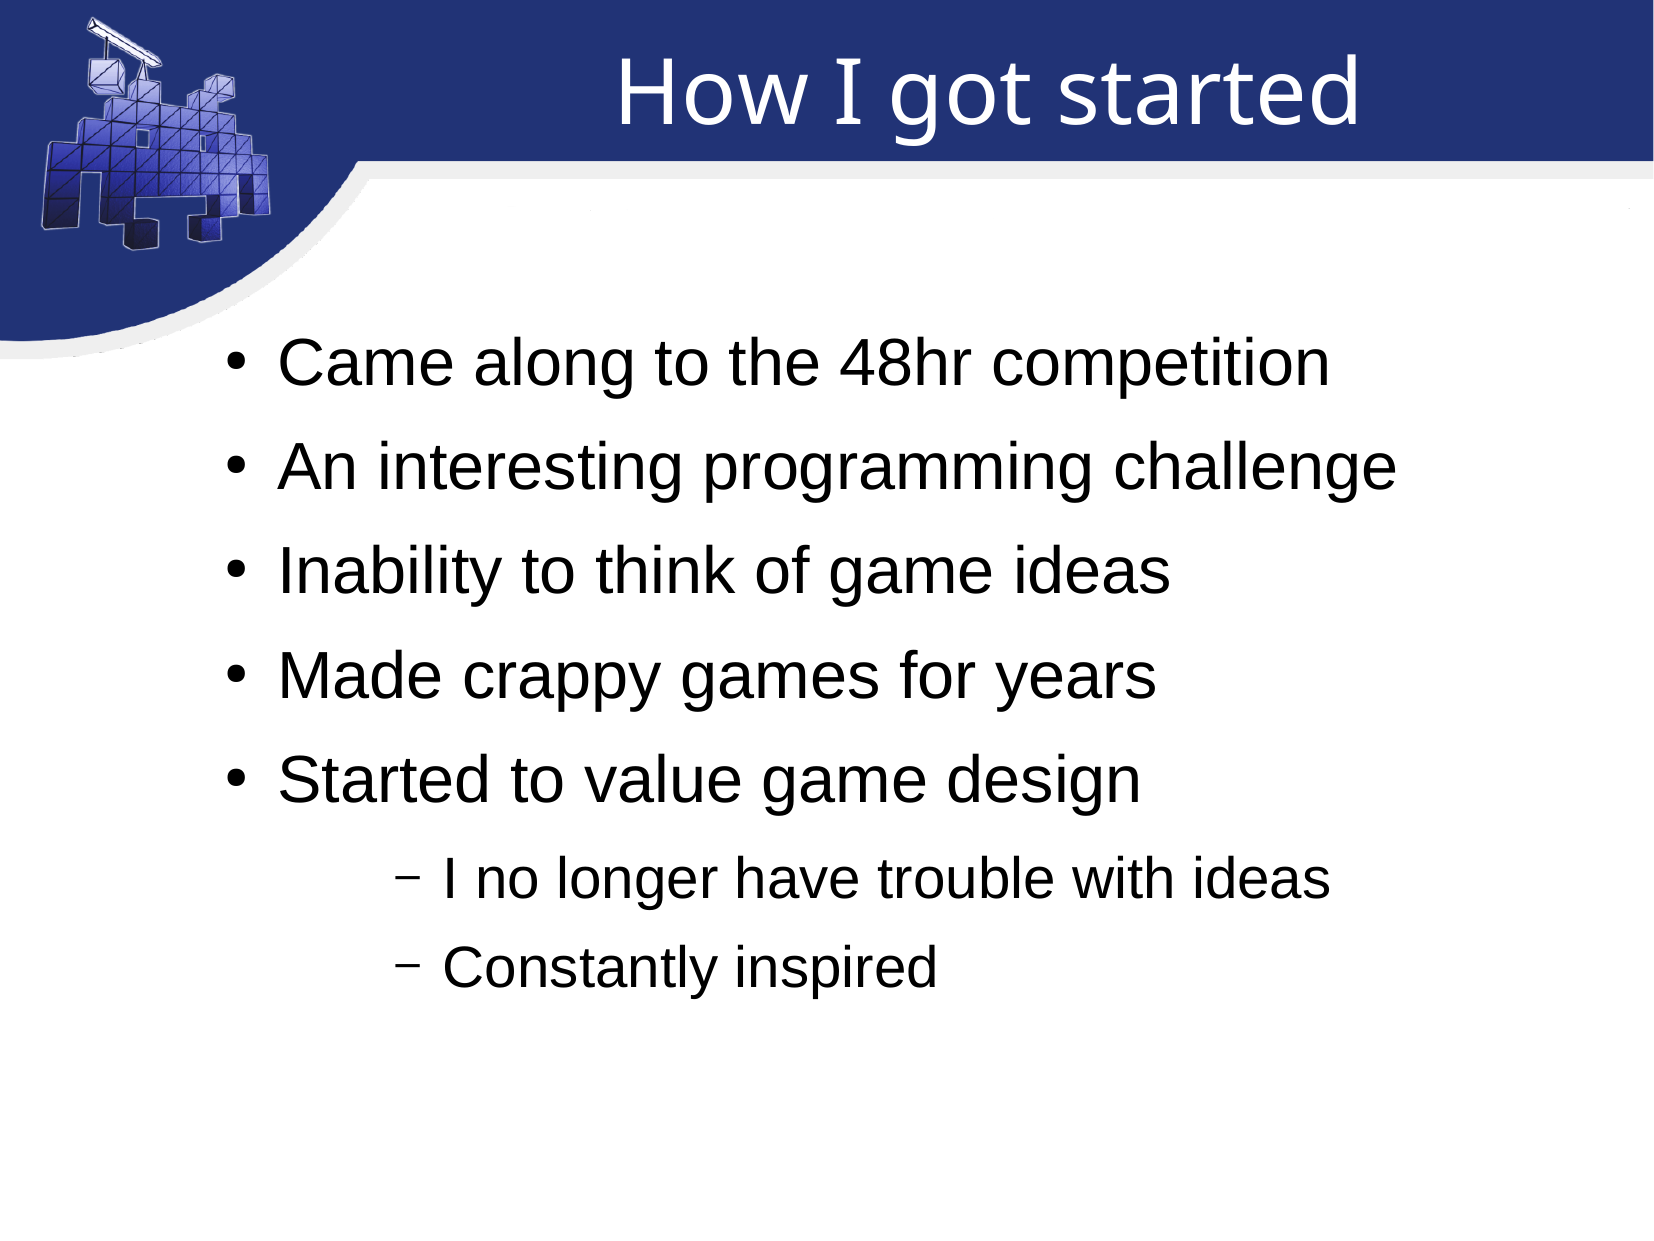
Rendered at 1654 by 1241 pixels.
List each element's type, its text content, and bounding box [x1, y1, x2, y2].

title How I got started [354, 35, 1625, 142]
picture [0, 0, 1654, 443]
list Came along to the 48hr competition An interesting programming challenge Inability to think of game ideas Made crappy games for years Started to value game design I no longer have trouble with ideas Constantly inspired [206, 324, 1595, 1078]
